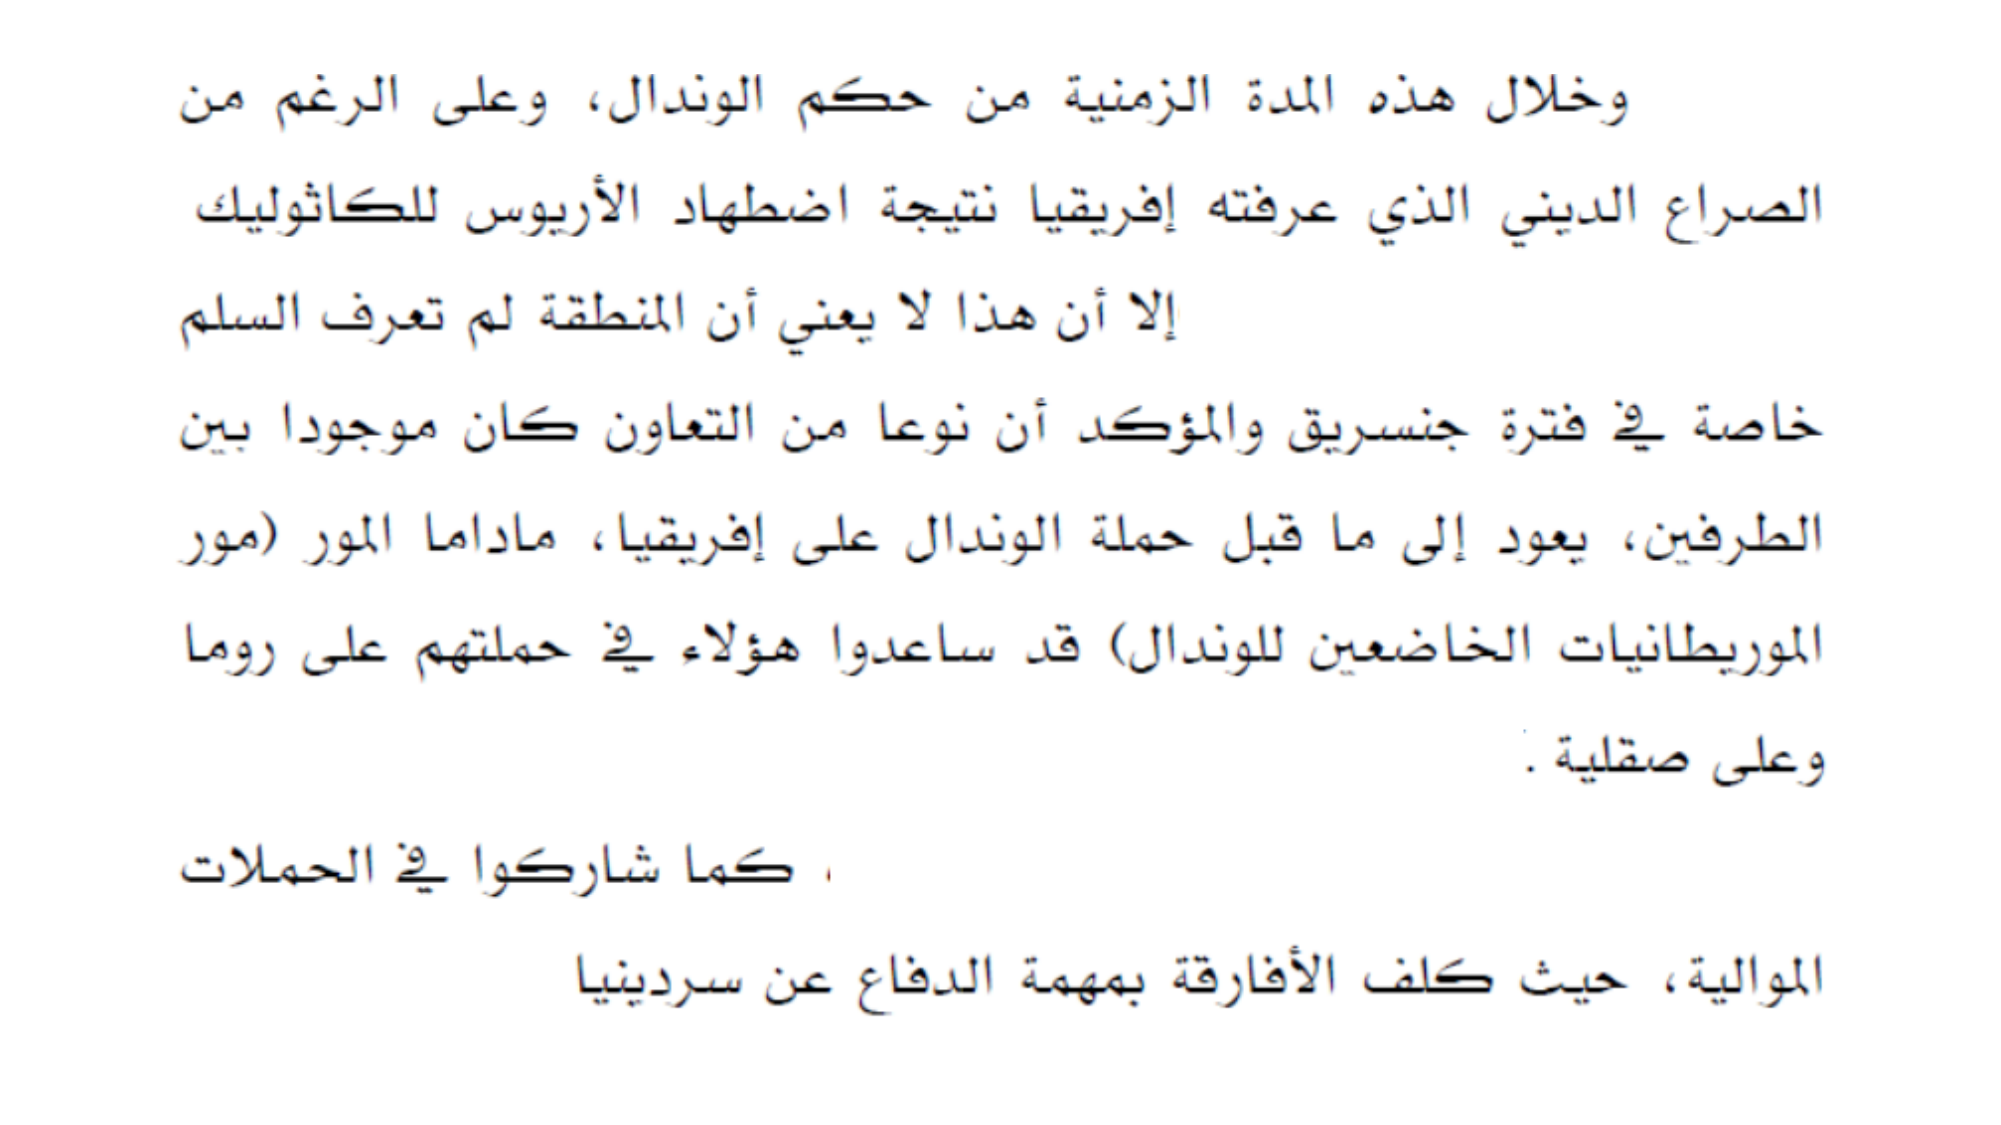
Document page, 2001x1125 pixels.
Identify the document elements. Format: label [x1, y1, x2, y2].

picture [145, 74, 1846, 1050]
